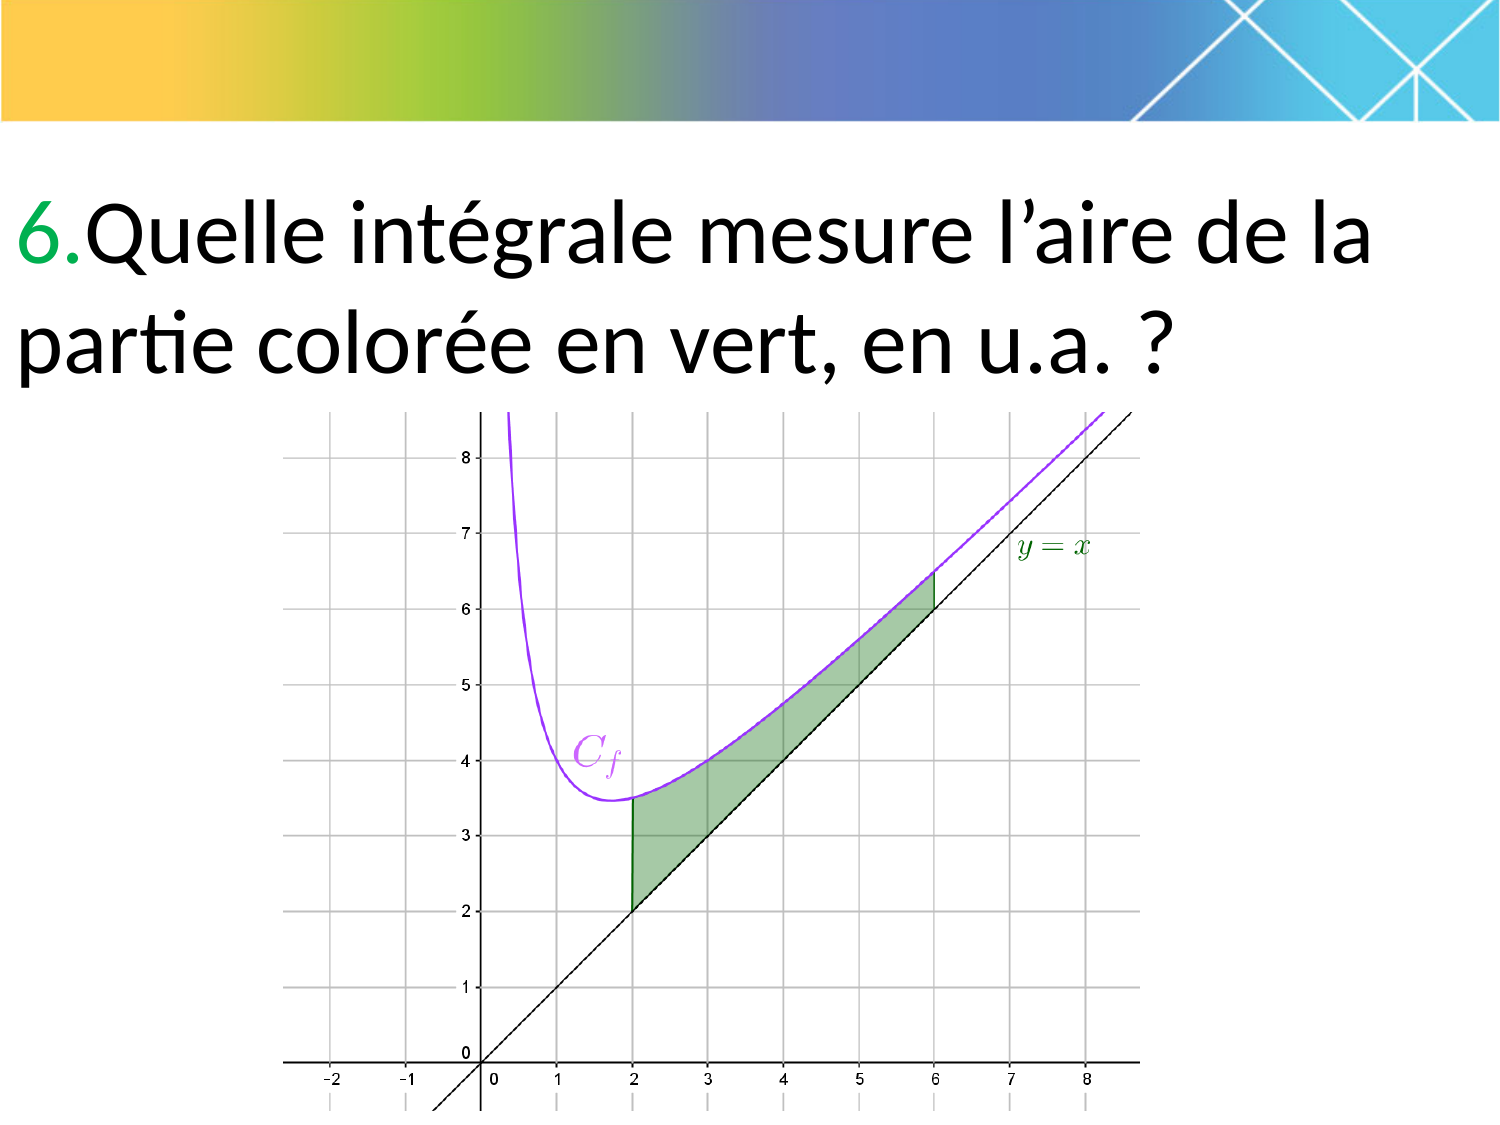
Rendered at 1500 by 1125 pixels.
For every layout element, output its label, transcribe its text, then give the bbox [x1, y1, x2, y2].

title Quelle intégrale mesure l’aire de la partie colorée en vert, en u.a. ? [0, 163, 1500, 305]
picture [283, 412, 1140, 1111]
